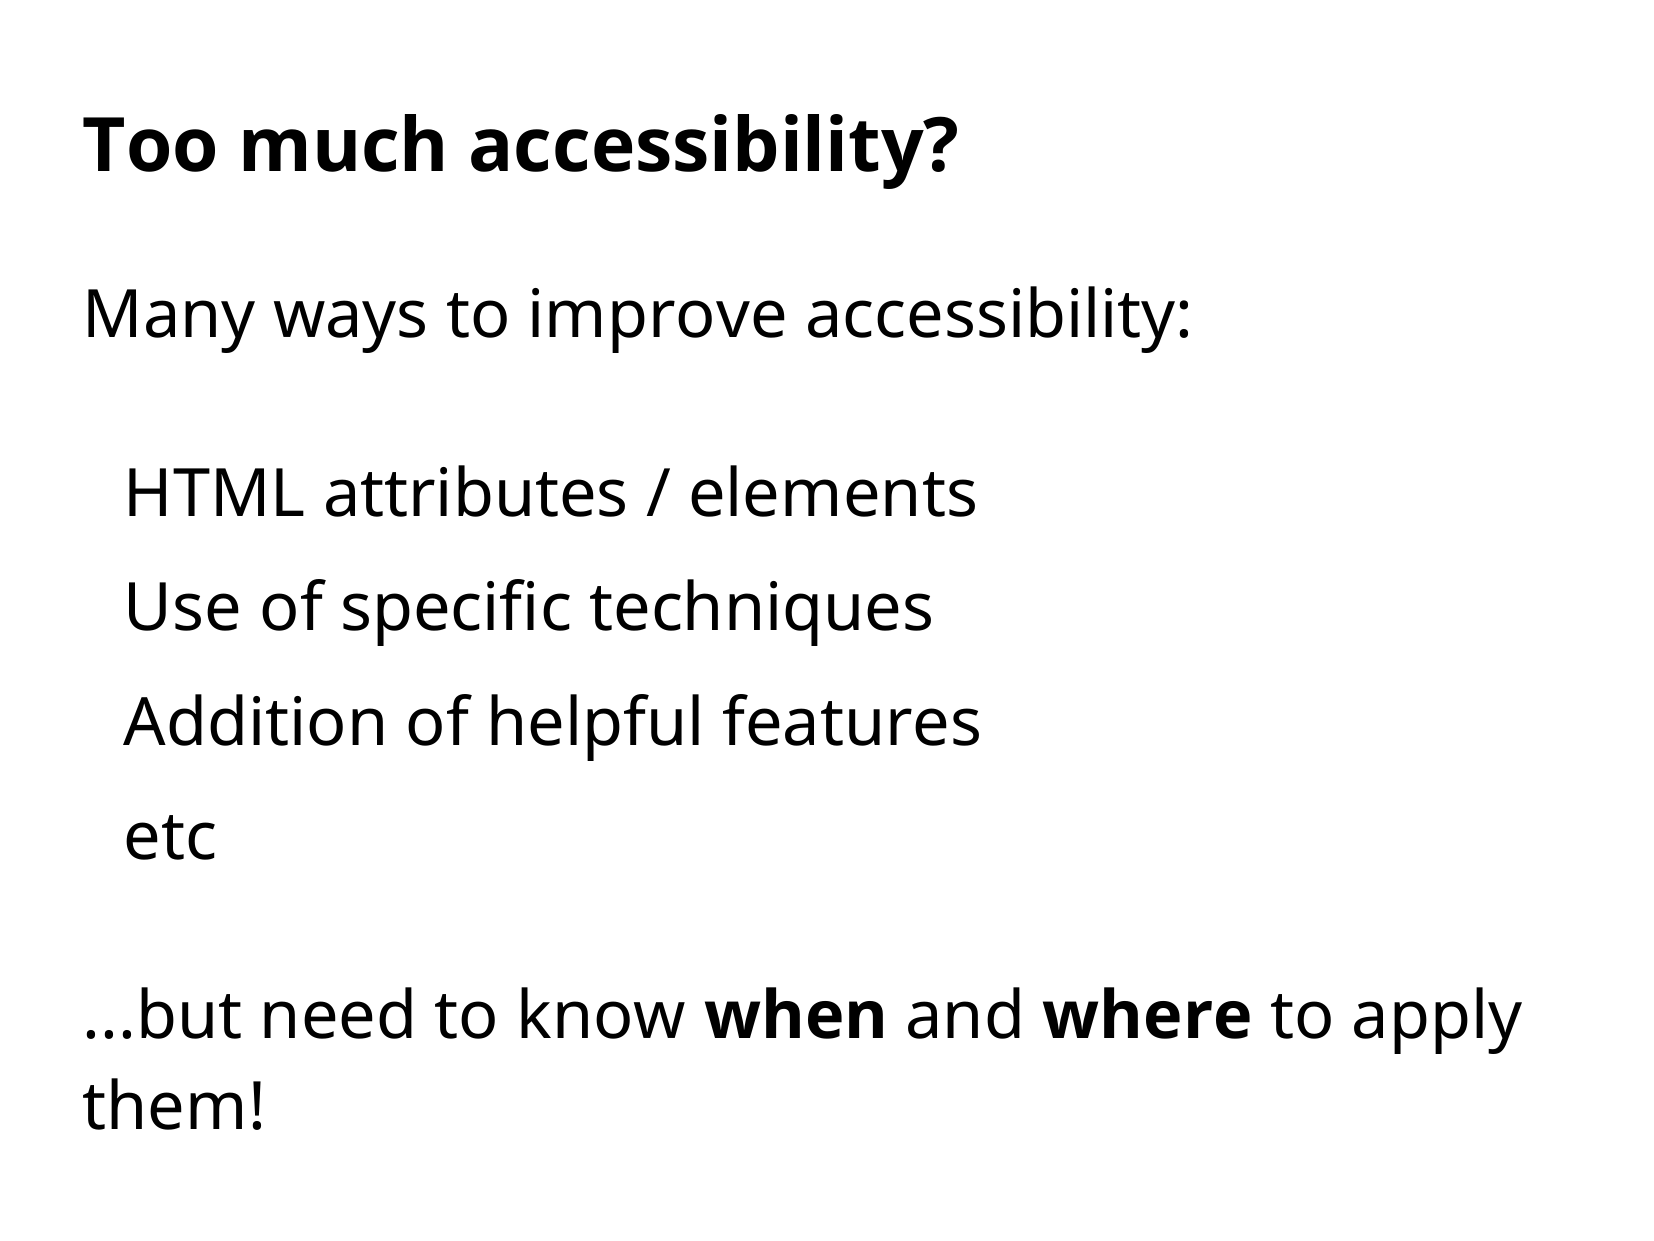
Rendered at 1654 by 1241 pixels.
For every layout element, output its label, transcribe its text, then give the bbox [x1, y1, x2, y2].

list Many ways to improve accessibility: HTML attributes / elements Use of specific techniques Addition of helpful features etc ...but need to know when and where to apply them! [82, 265, 1571, 1152]
title Too much accessibility? [82, 78, 1571, 207]
